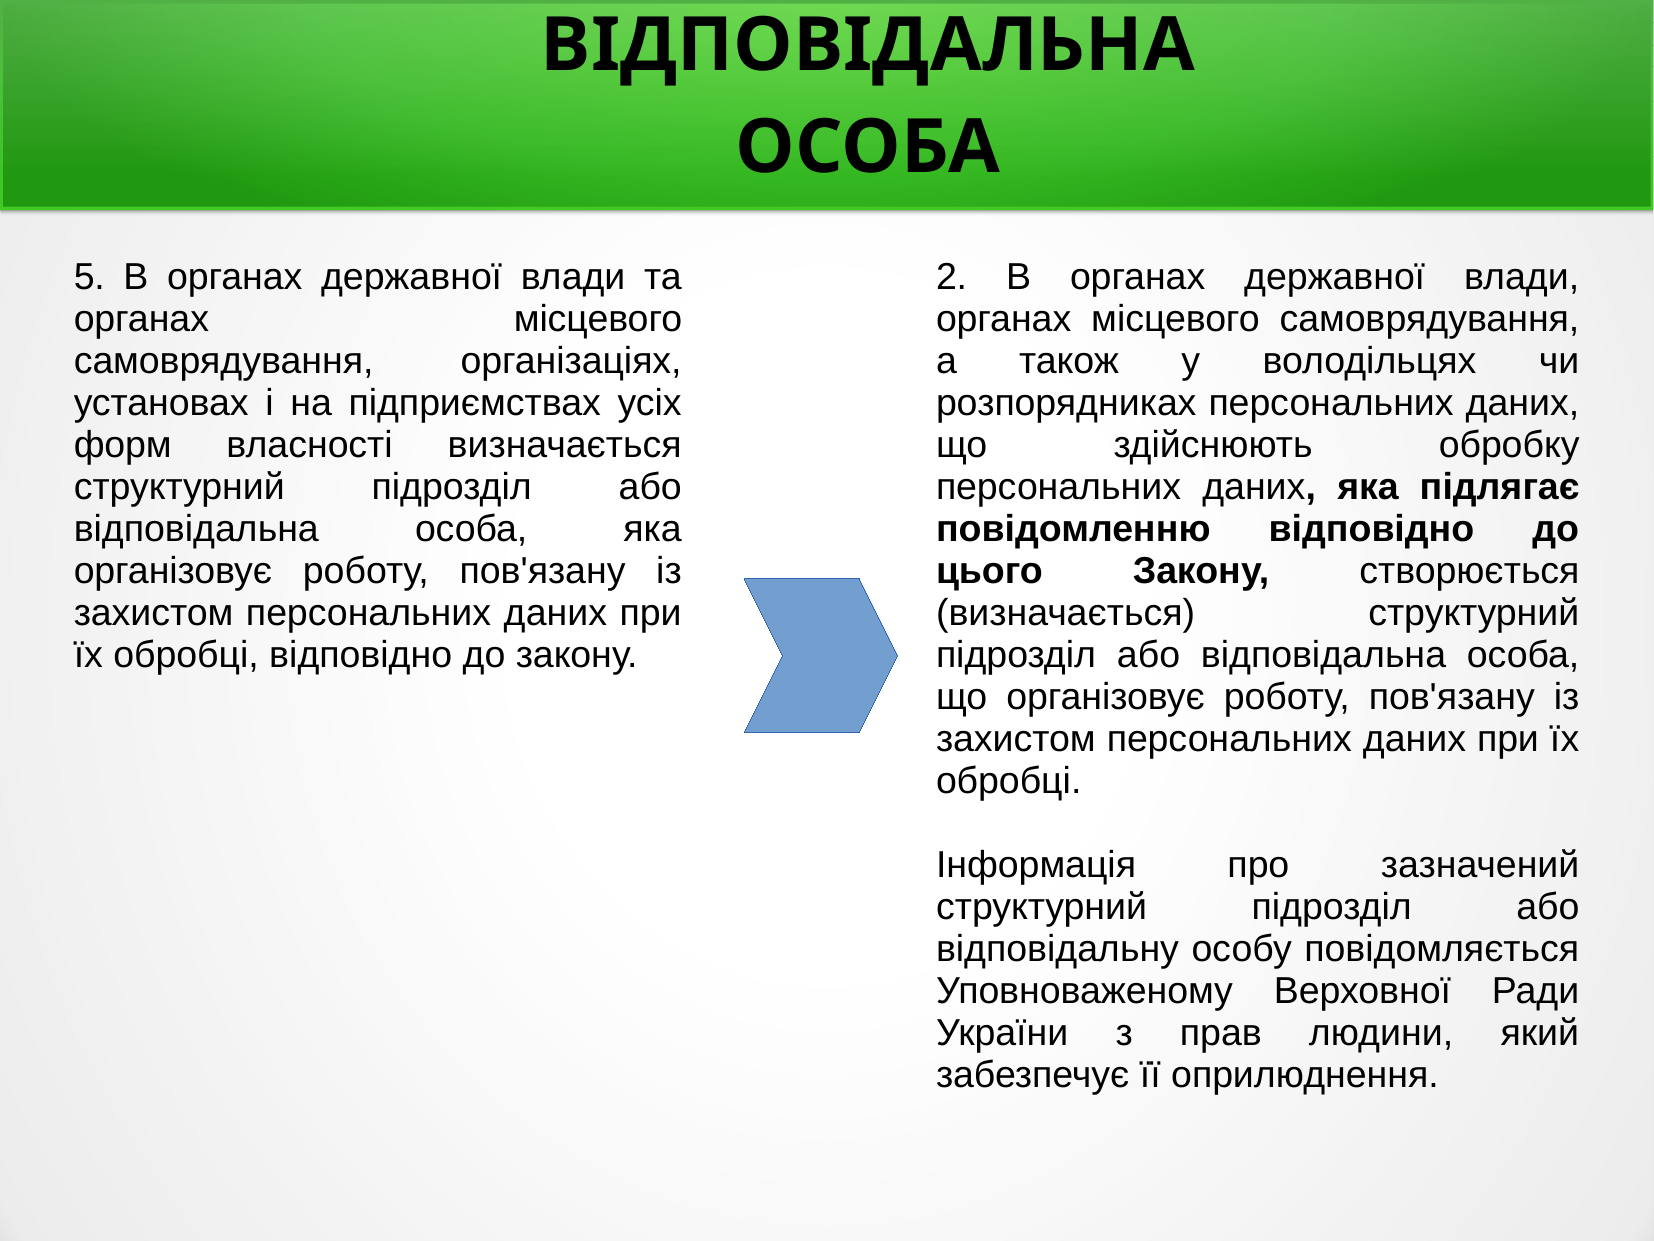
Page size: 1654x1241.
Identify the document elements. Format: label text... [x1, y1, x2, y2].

text_box [744, 578, 898, 733]
text_box ВІДПОВІДАЛЬНА ОСОБА [437, 35, 1300, 150]
text_box 2. В органах державної влади, органах місцевого самоврядування, а також у володільцях чи розпорядниках персональних даних, що здійснюють обробку персональних даних, яка підлягає повідомленню відповідно до цього Закону, створюється (визначається) структурний підрозділ або відповідальна особа, що організовує роботу, пов'язану із захистом персональних даних при їх обробці. Інформація про зазначений структурний підрозділ або відповідальну особу повідомляється Уповноваженому Верховної Ради України з прав людини, який забезпечує її оприлюднення. [921, 248, 1595, 1103]
text_box 5. В органах державної влади та органах місцевого самоврядування, організаціях, установах і на підприємствах усіх форм власності визначається структурний підрозділ або відповідальна особа, яка організовує роботу, пов'язану із захистом персональних даних при їх обробці, відповідно до закону. [59, 248, 697, 1016]
